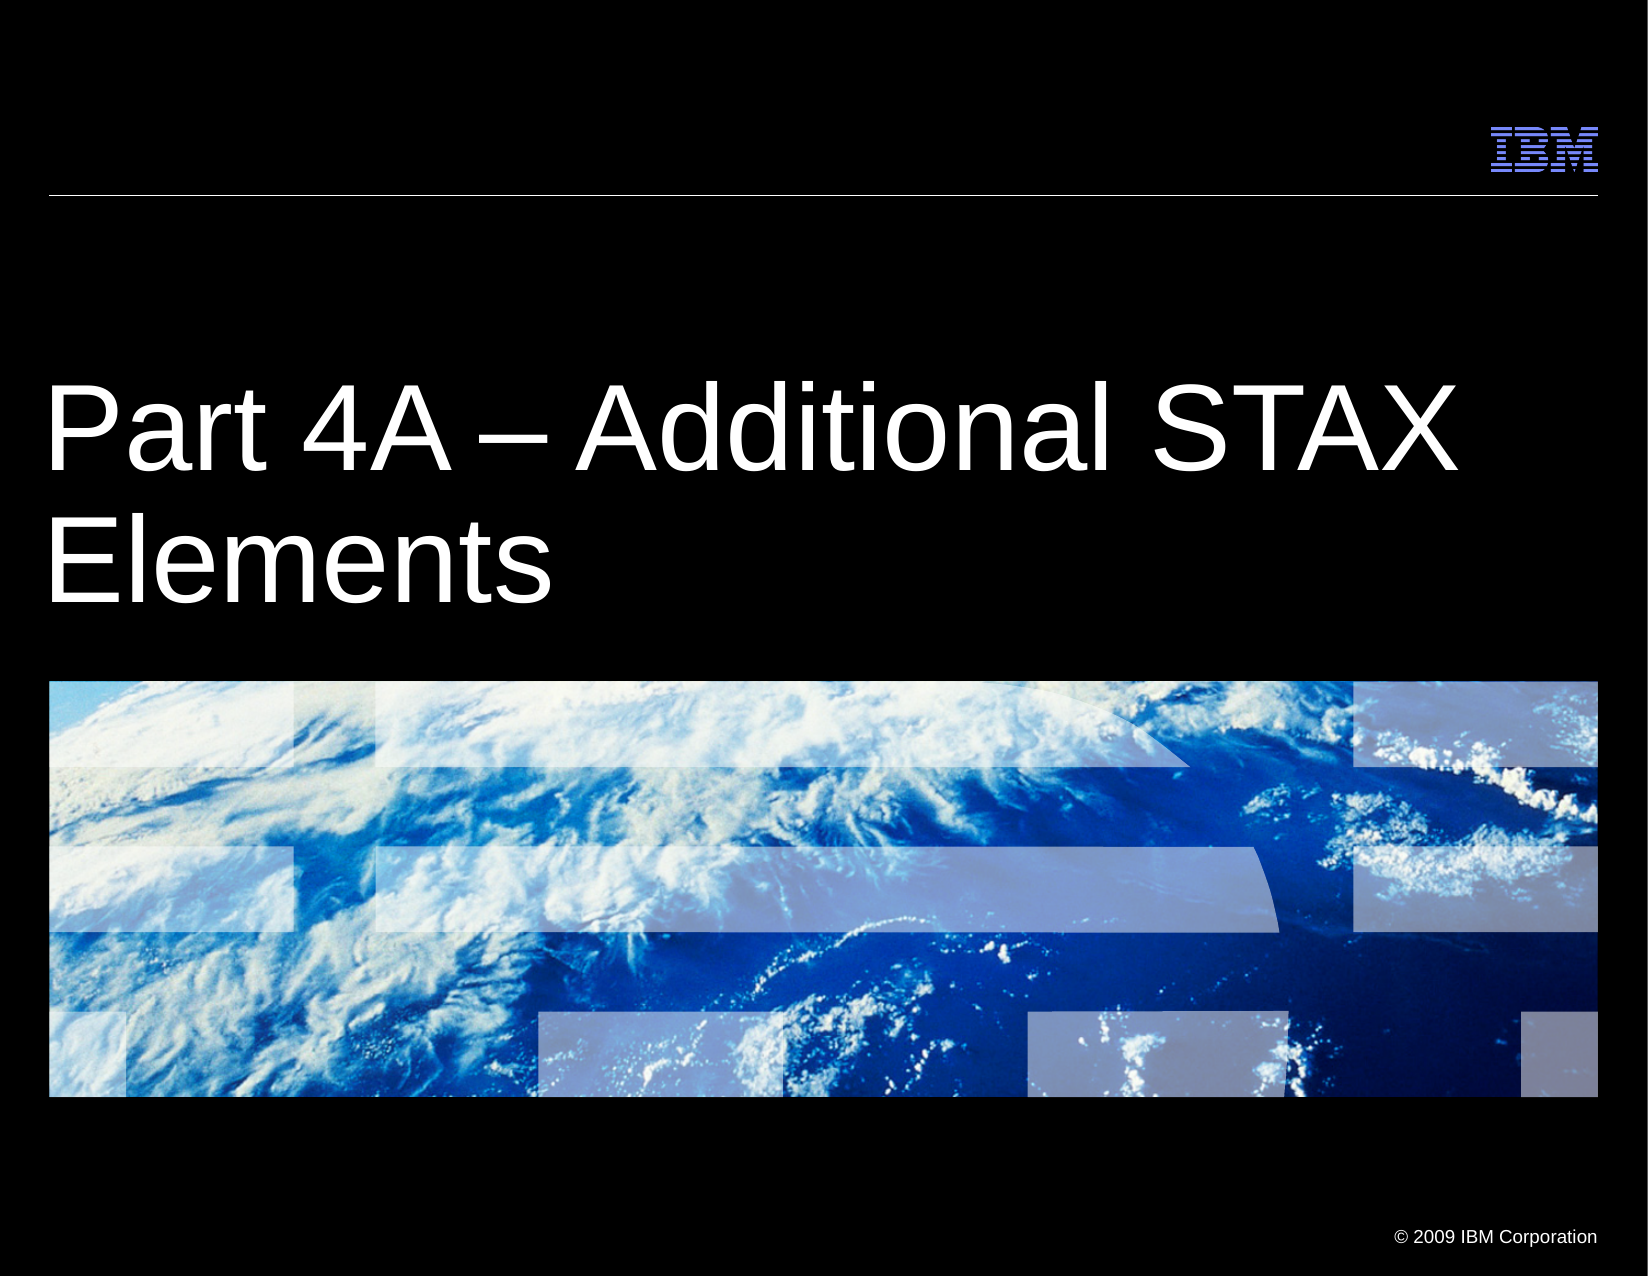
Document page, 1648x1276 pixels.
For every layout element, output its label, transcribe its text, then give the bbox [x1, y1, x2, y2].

picture [49, 681, 1598, 1097]
picture [1491, 127, 1598, 172]
title Part 4A – Additional STAX Elements [25, 263, 1598, 638]
